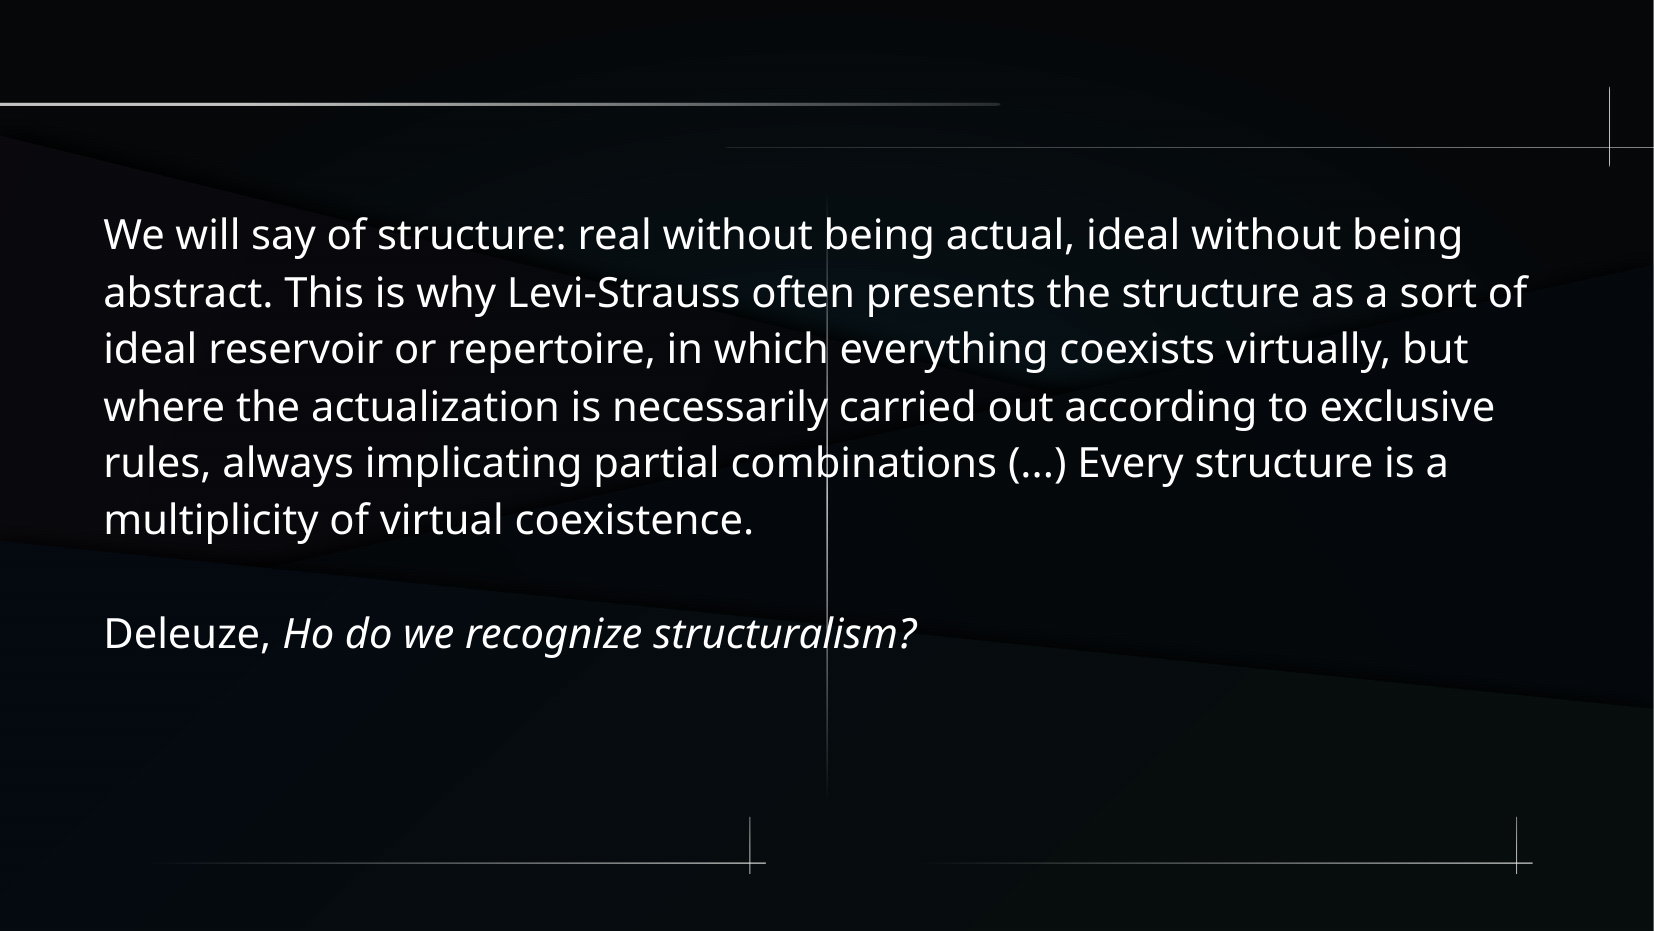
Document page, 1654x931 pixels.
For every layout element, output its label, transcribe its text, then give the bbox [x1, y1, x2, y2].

title We will say of structure: real without being actual, ideal without being abstract. This is why Levi-Strauss often presents the structure as a sort of ideal reservoir or repertoire, in which everything coexists virtually, but where the actualization is necessarily carried out according to exclusive rules, always implicating partial combinations (...) Every structure is a multiplicity of virtual coexistence. Deleuze, Ho do we recognize structuralism? [29, 245, 1595, 622]
picture [0, 0, 1654, 931]
